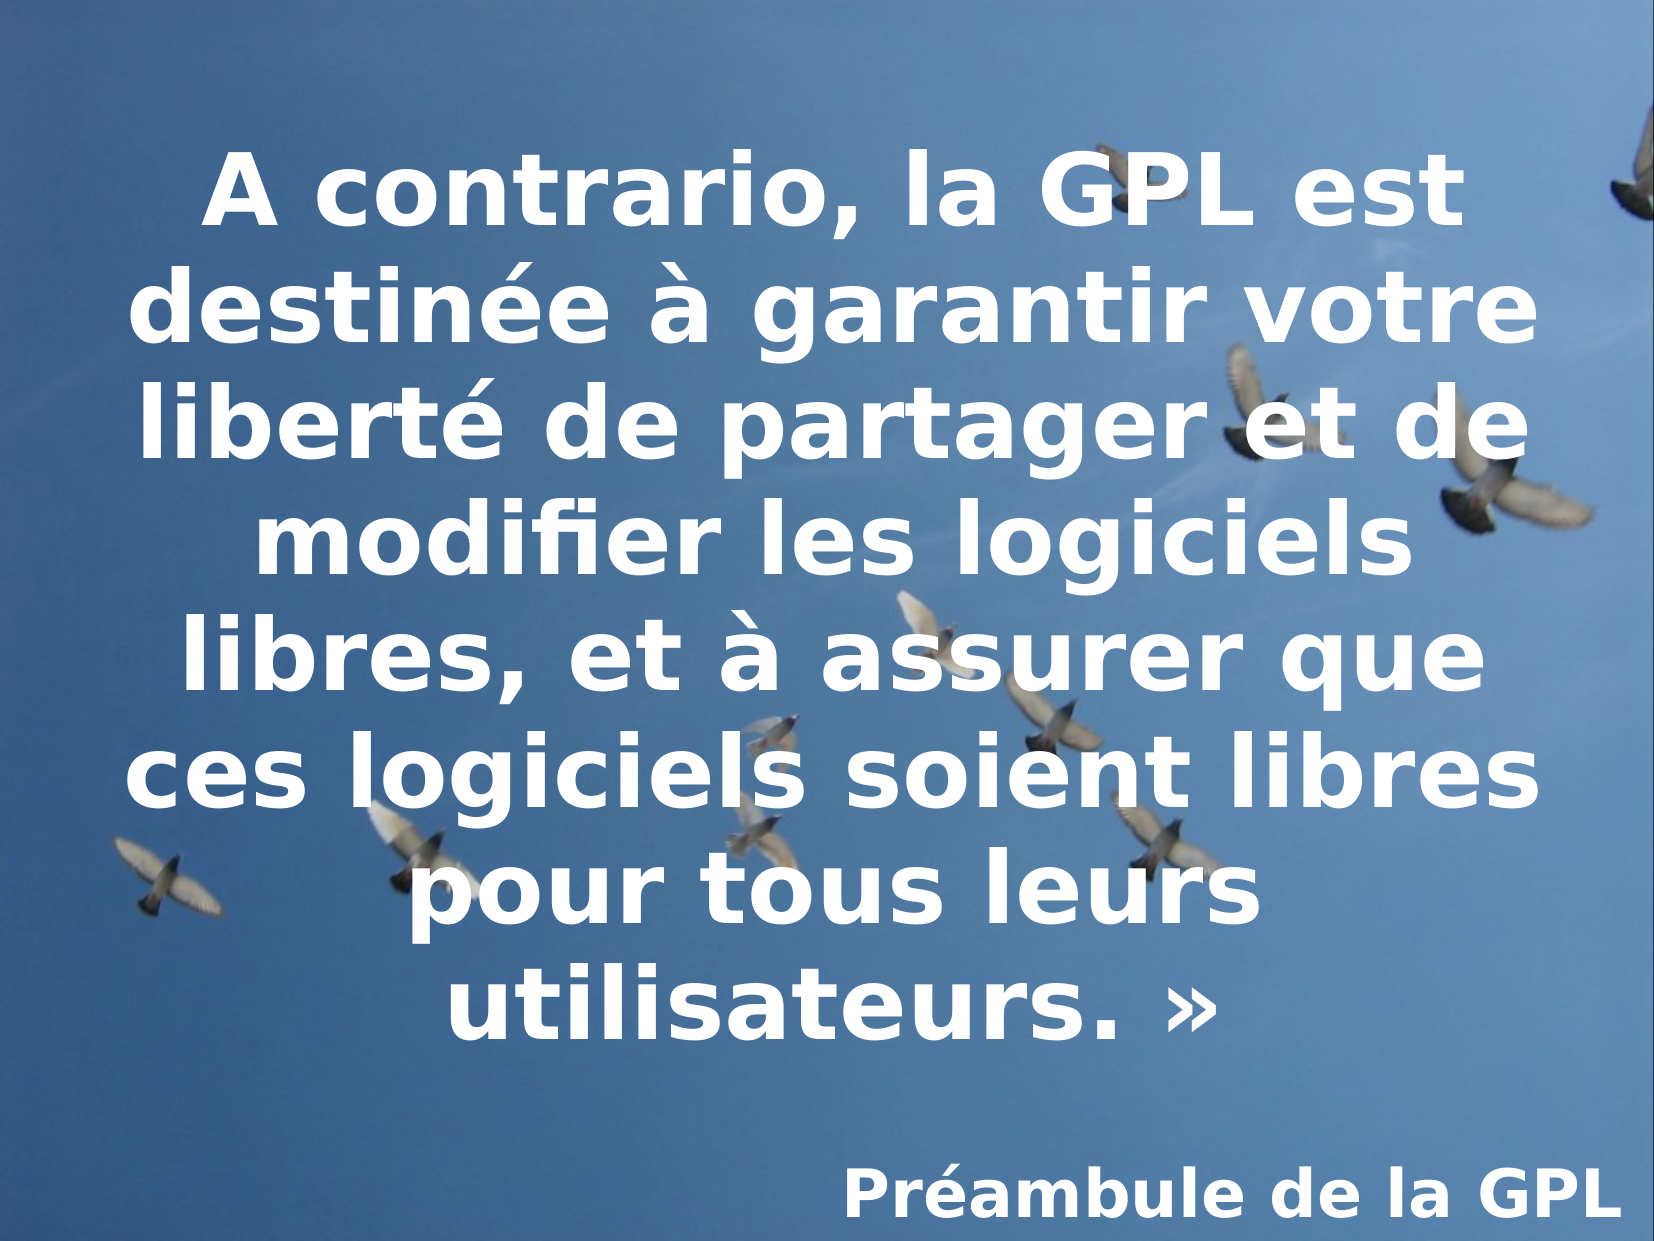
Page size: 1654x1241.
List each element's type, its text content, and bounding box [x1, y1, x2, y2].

text_box A contrario, la GPL est destinée à garantir votre liberté de partager et de modifier les logiciels libres, et à assurer que ces logiciels soient libres pour tous leurs utilisateurs. » [73, 191, 1595, 1006]
picture [0, 0, 1654, 1241]
text_box Préambule de la GPL [812, 1148, 1654, 1241]
